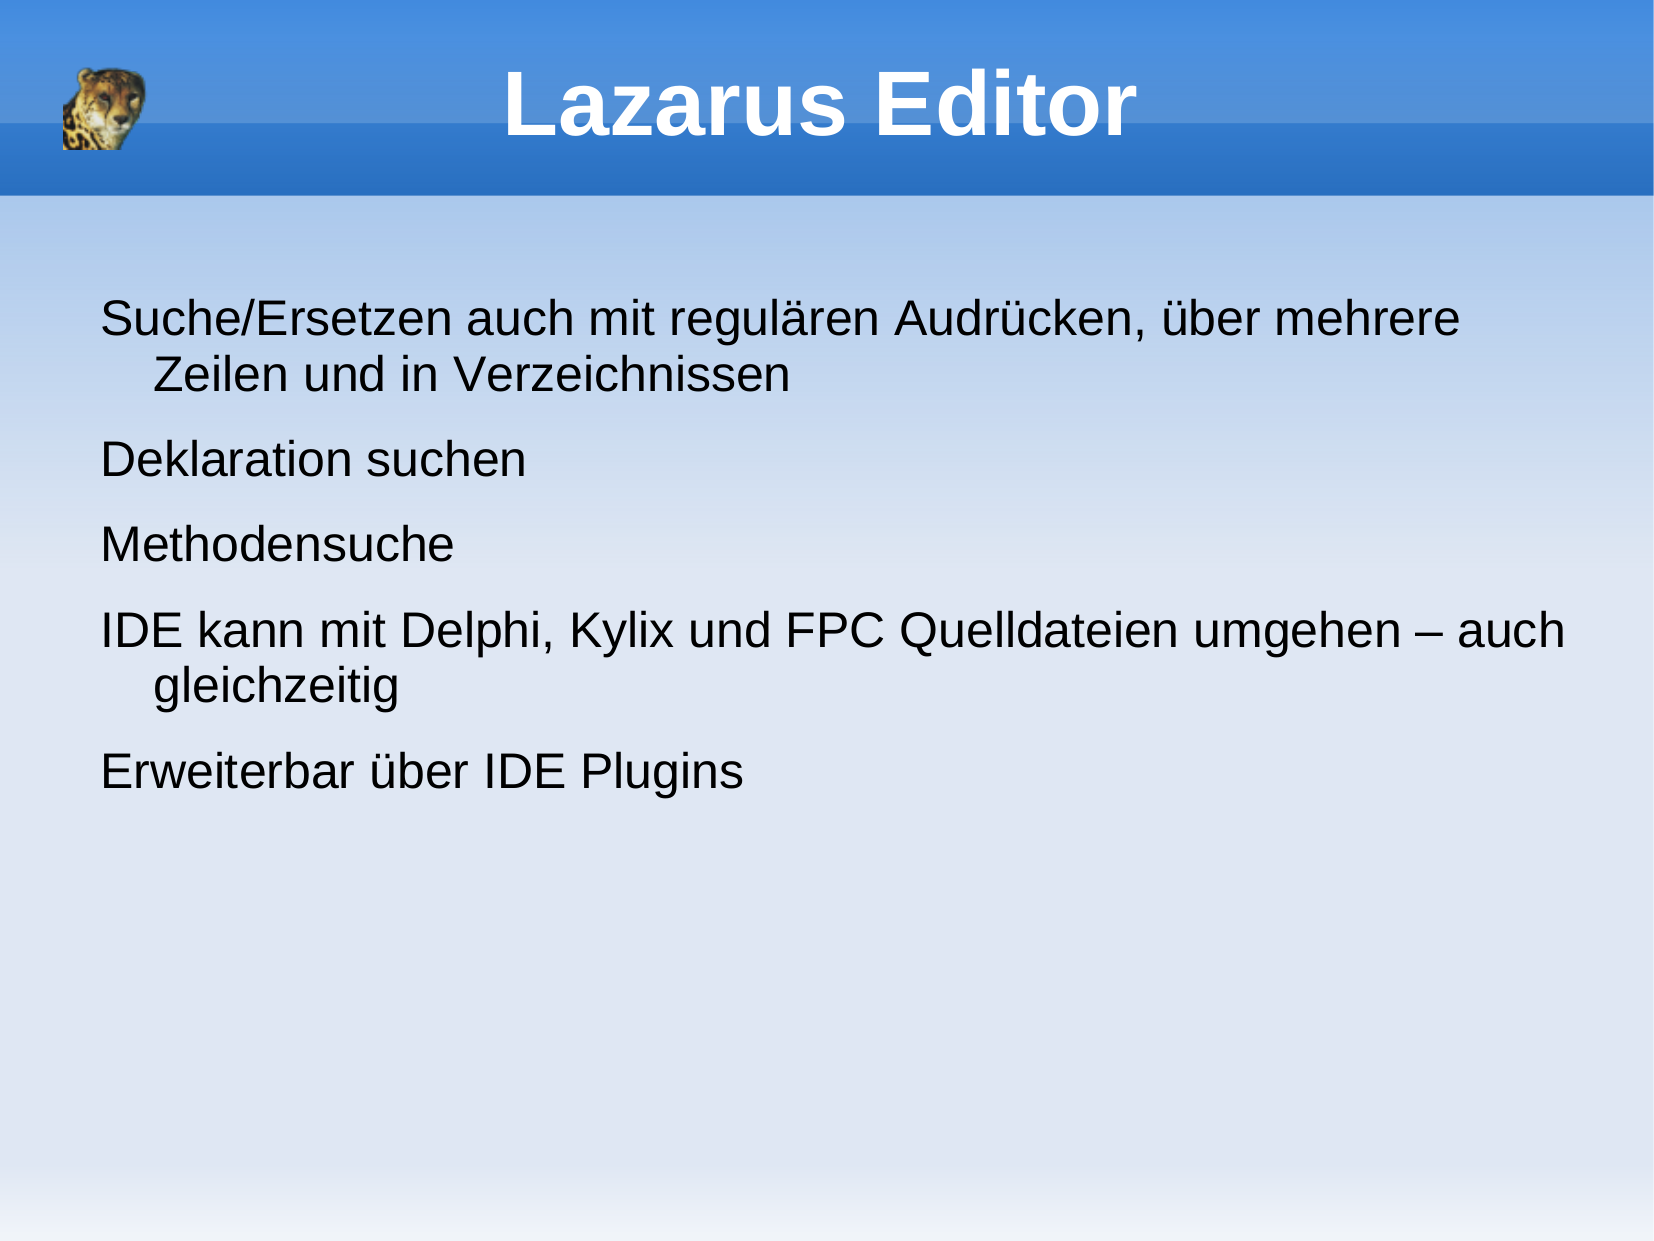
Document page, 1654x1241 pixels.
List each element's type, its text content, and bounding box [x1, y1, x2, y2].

title Lazarus Editor [76, 7, 1565, 200]
picture [0, 0, 1654, 1241]
list Suche/Ersetzen auch mit regulären Audrücken, über mehrere Zeilen und in Verzeichnissen Deklaration suchen Methodensuche IDE kann mit Delphi, Kylix und FPC Quelldateien umgehen – auch gleichzeitig Erweiterbar über IDE Plugins [82, 290, 1571, 1094]
